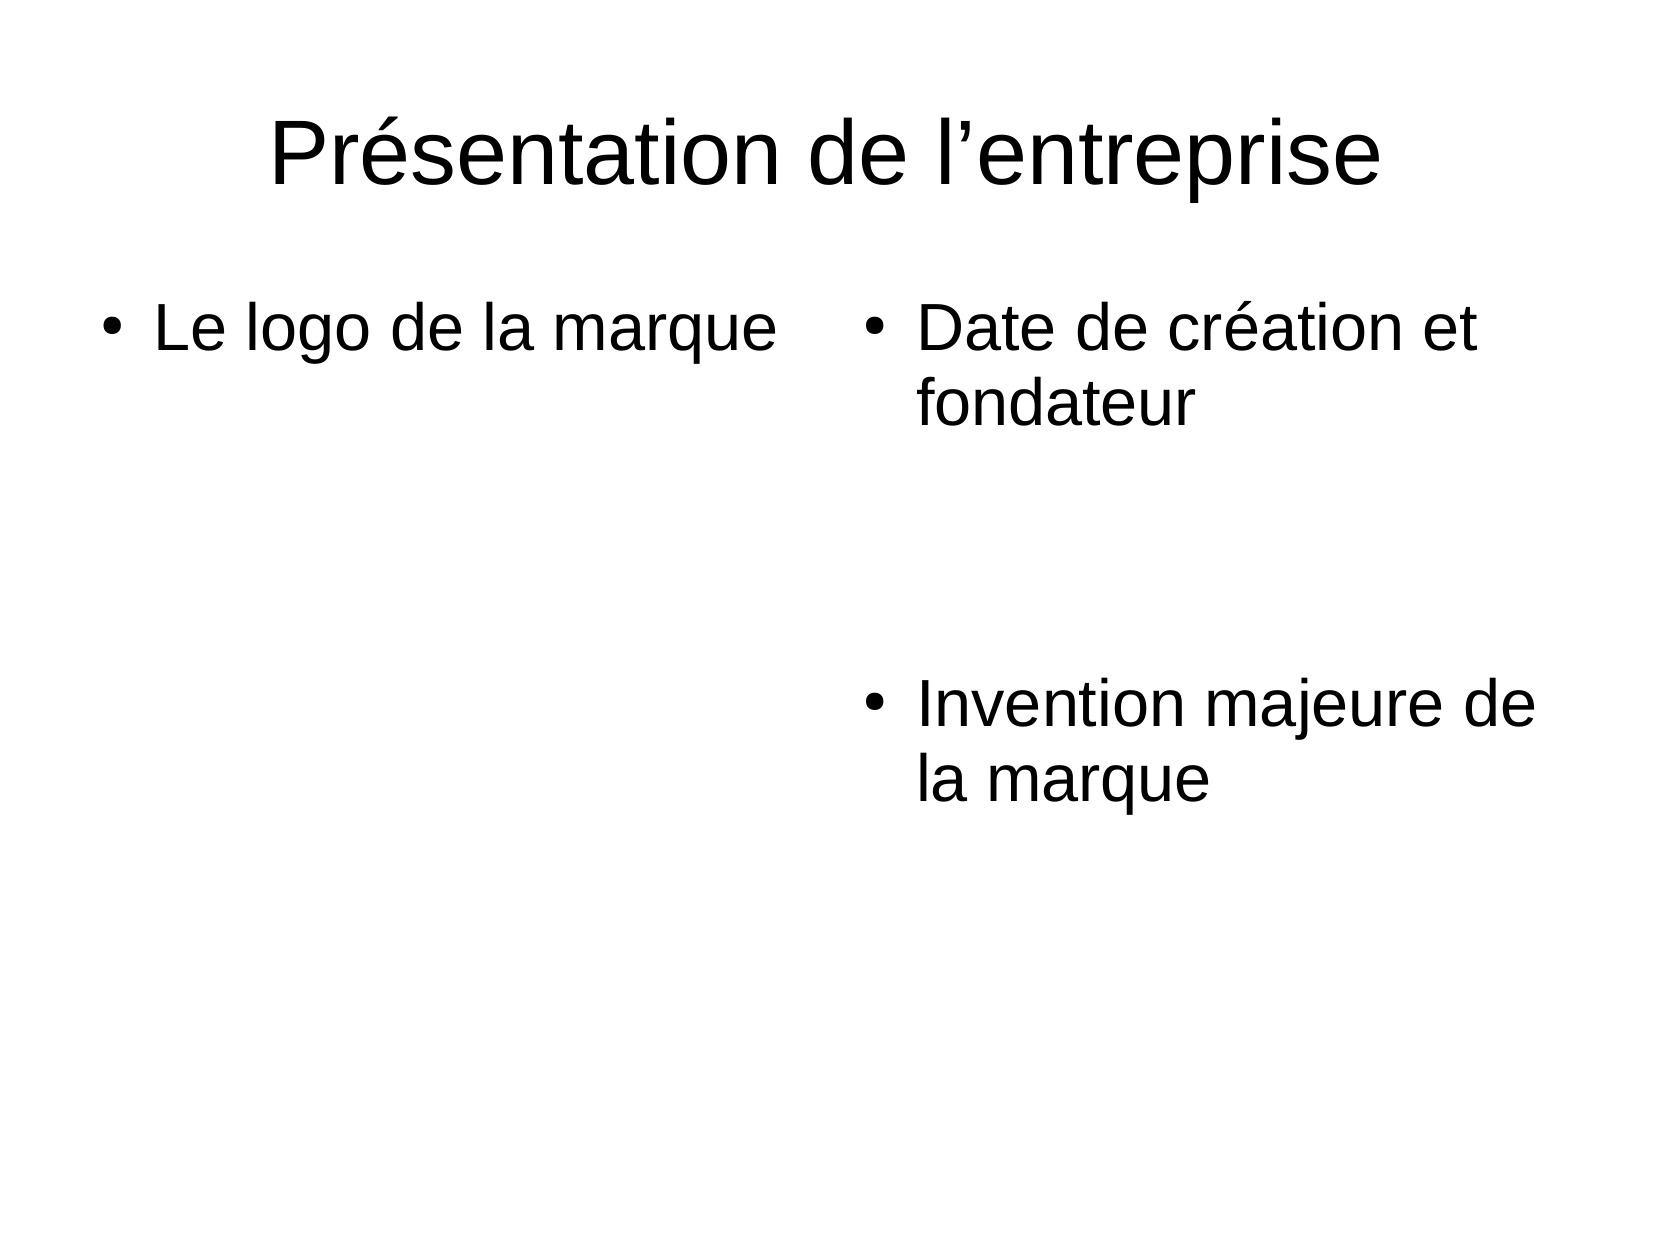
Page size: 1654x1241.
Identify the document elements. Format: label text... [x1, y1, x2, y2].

list Invention majeure de la marque [845, 665, 1572, 1009]
list Le logo de la marque [82, 290, 809, 1010]
title Présentation de l’entreprise [82, 49, 1571, 257]
list Date de création et fondateur [845, 290, 1572, 634]
